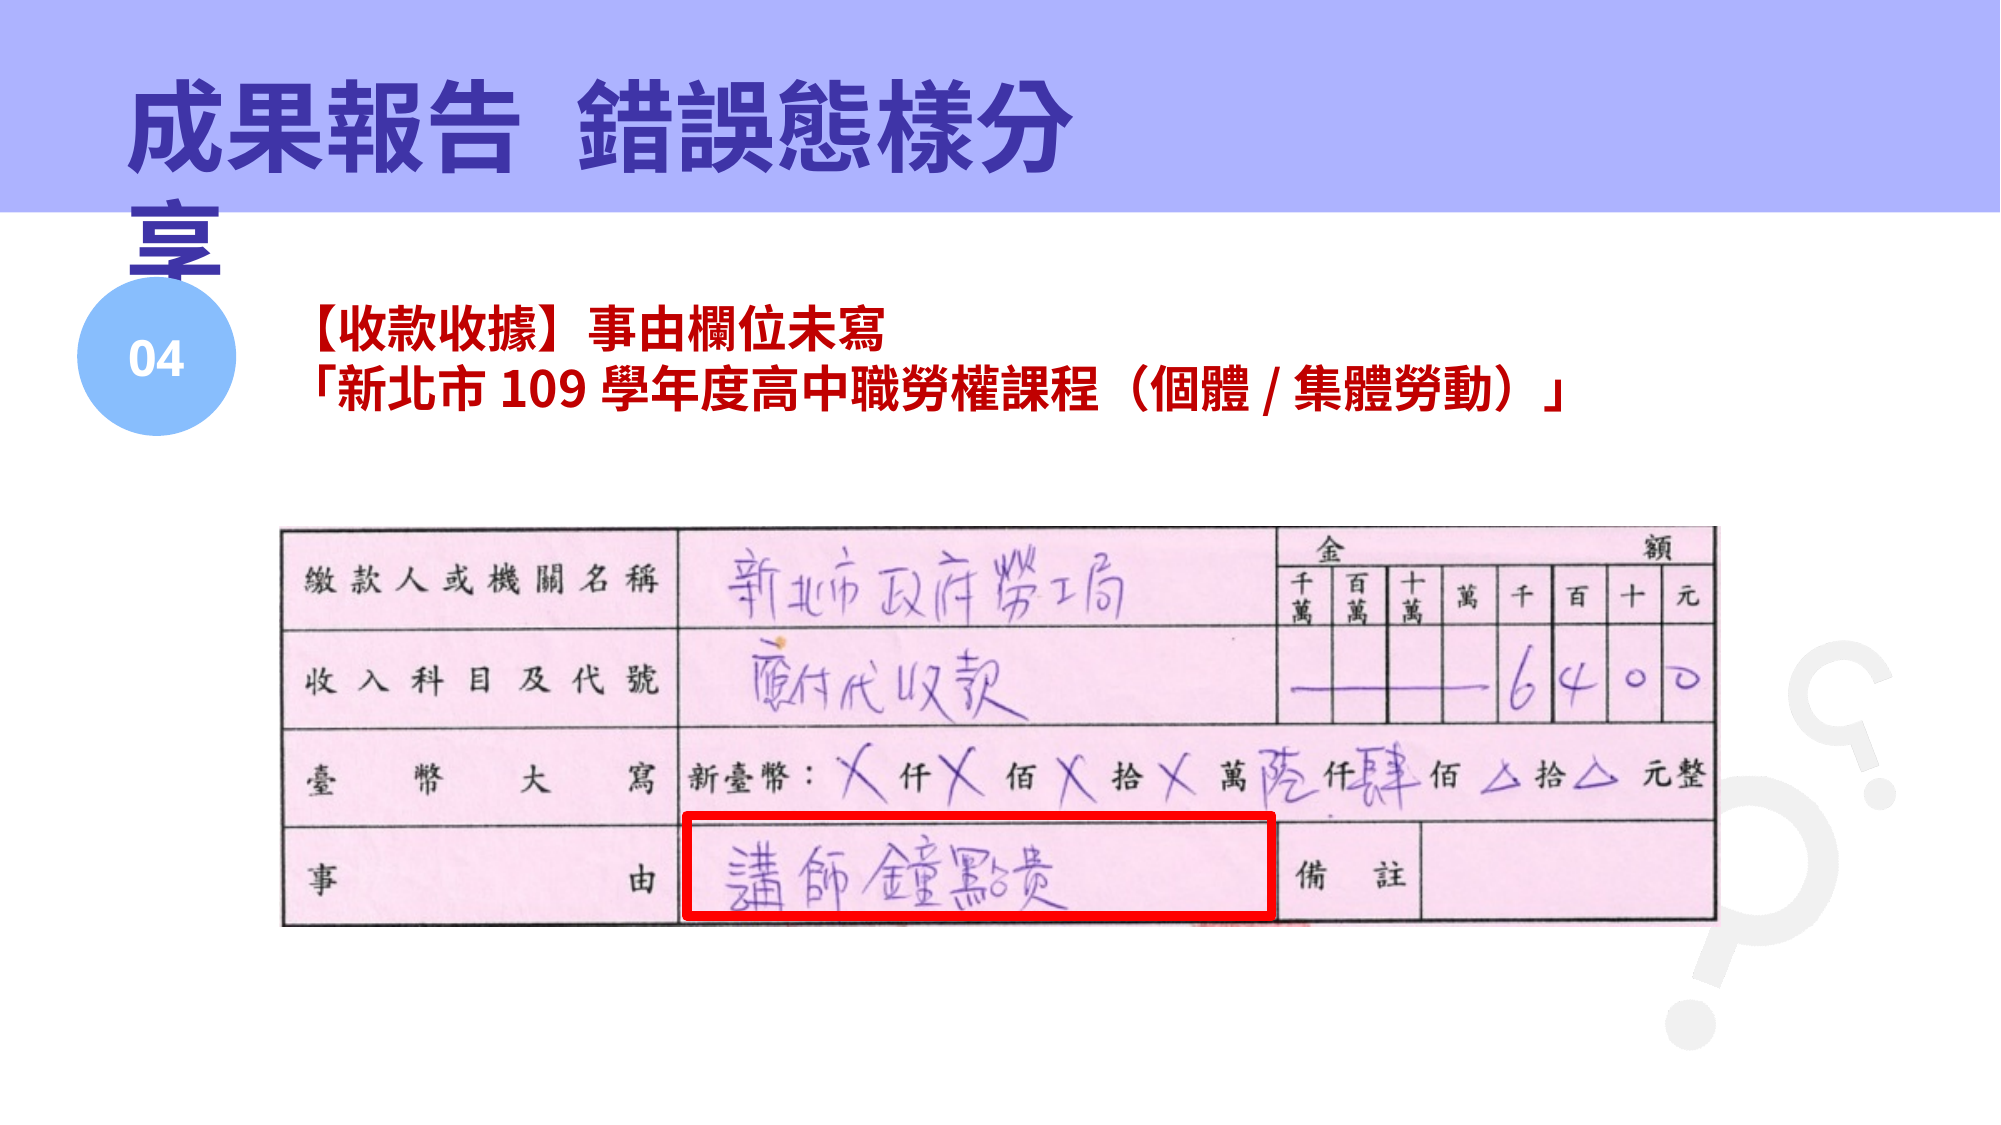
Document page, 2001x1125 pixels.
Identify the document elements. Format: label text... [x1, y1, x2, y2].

text_box 04 [77, 276, 237, 436]
title 成果報告 錯誤態樣分享 [105, 44, 1189, 170]
picture [279, 526, 2000, 1125]
title 【收款收據】事由欄位未寫 「新北市109學年度高中職勞權課程（個體/集體勞動）」 [267, 276, 1835, 436]
